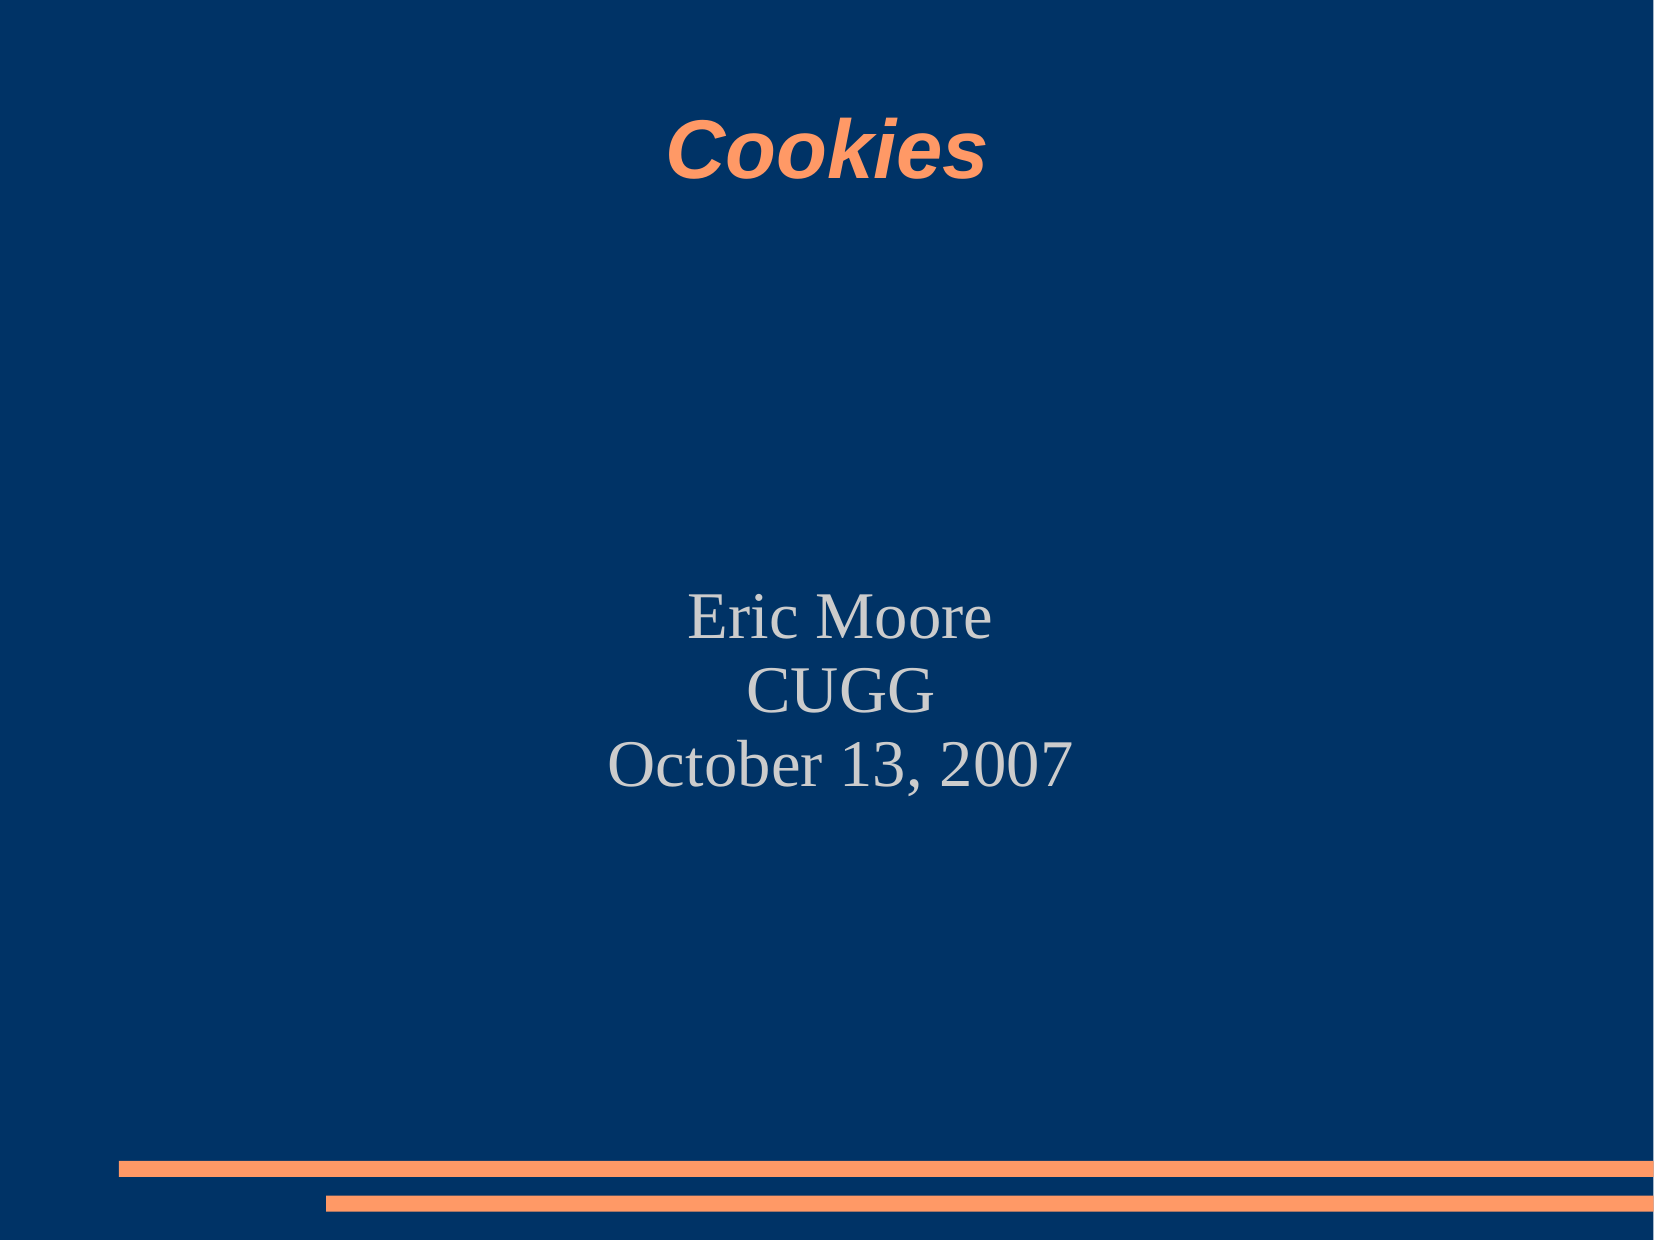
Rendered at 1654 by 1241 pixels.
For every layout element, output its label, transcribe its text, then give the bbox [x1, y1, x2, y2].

title Cookies [121, 46, 1534, 254]
subtitle Eric Moore CUGG October 13, 2007 [121, 322, 1561, 1133]
